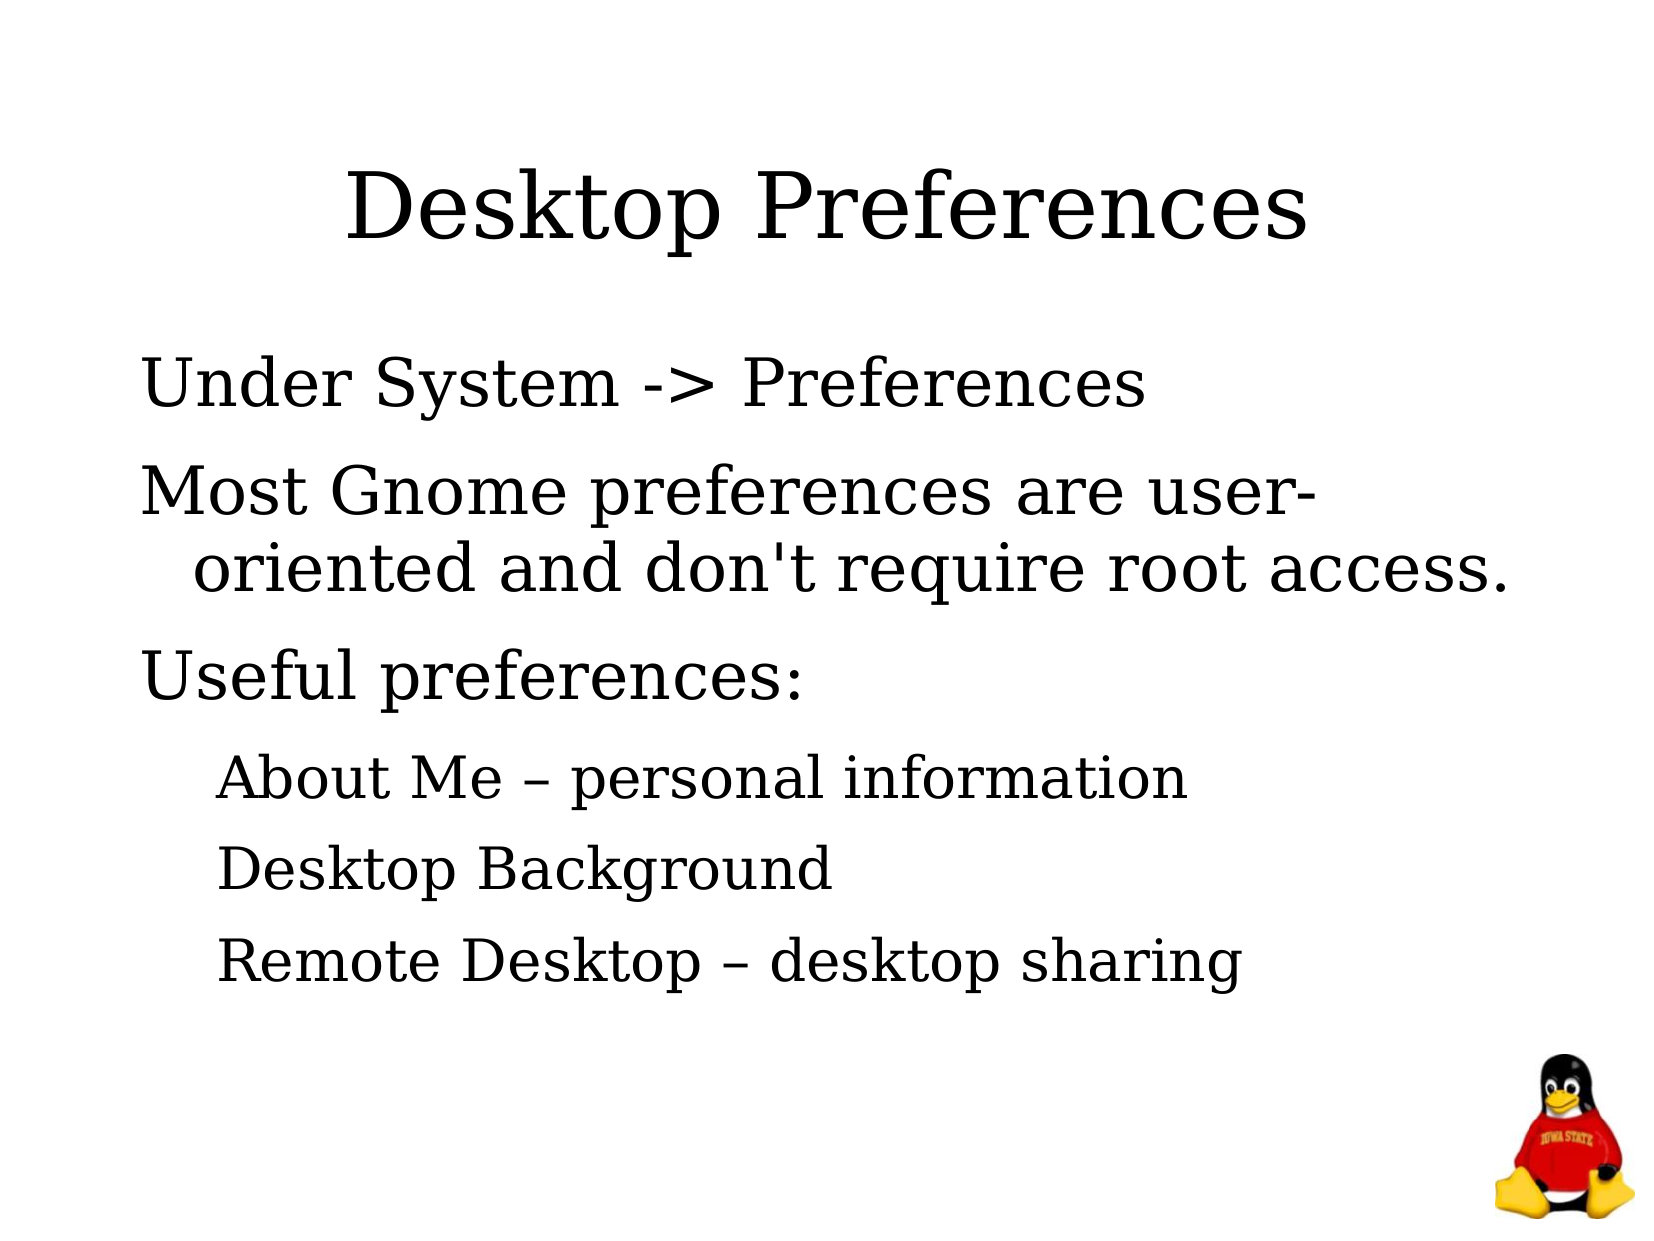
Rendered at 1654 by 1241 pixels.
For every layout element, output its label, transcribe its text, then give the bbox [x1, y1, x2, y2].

title Desktop Preferences [121, 102, 1534, 311]
picture [1495, 1054, 1635, 1219]
list Under System -> Preferences Most Gnome preferences are user-oriented and don't require root access. Useful preferences: About Me – personal information Desktop Background Remote Desktop – desktop sharing [121, 344, 1534, 1127]
